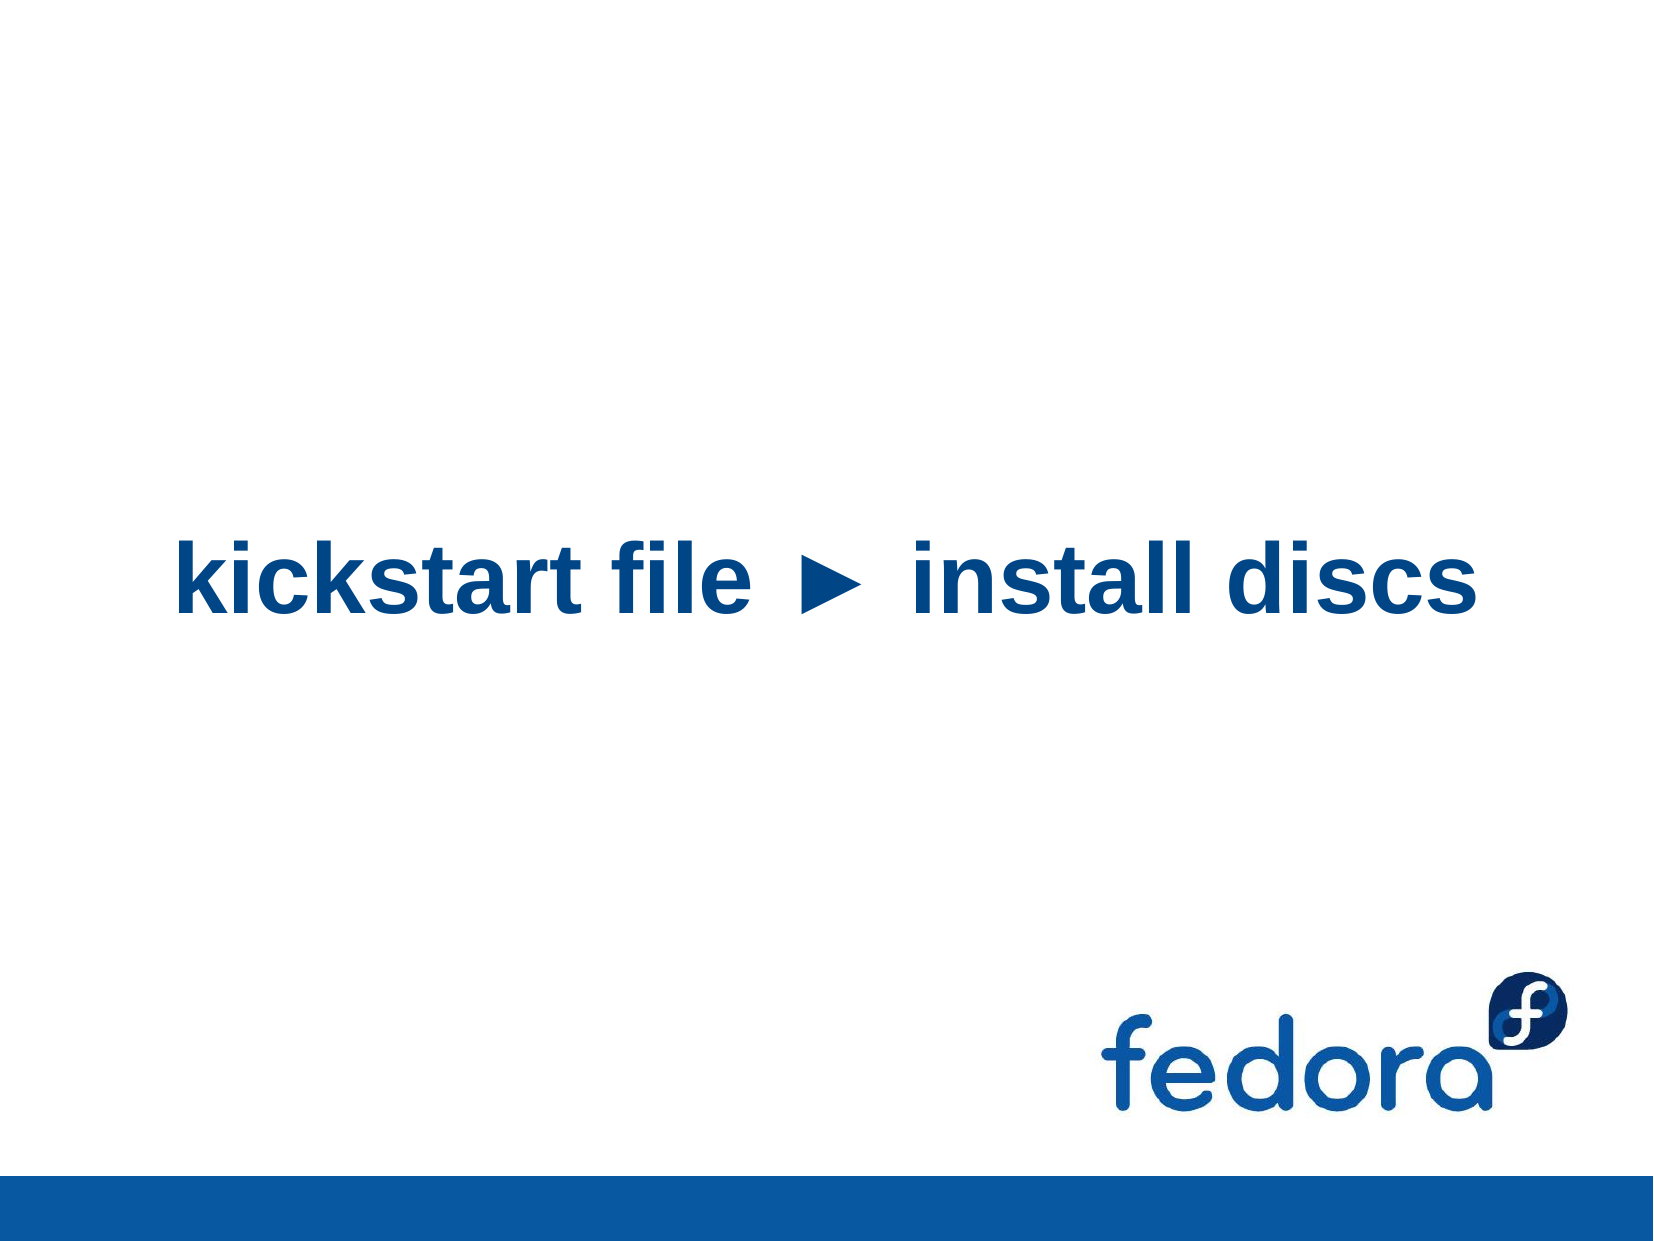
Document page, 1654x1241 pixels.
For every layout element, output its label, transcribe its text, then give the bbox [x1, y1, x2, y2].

picture [0, 1176, 1653, 1241]
title kickstart file ► install discs [82, 56, 1571, 1102]
picture [1087, 959, 1576, 1125]
